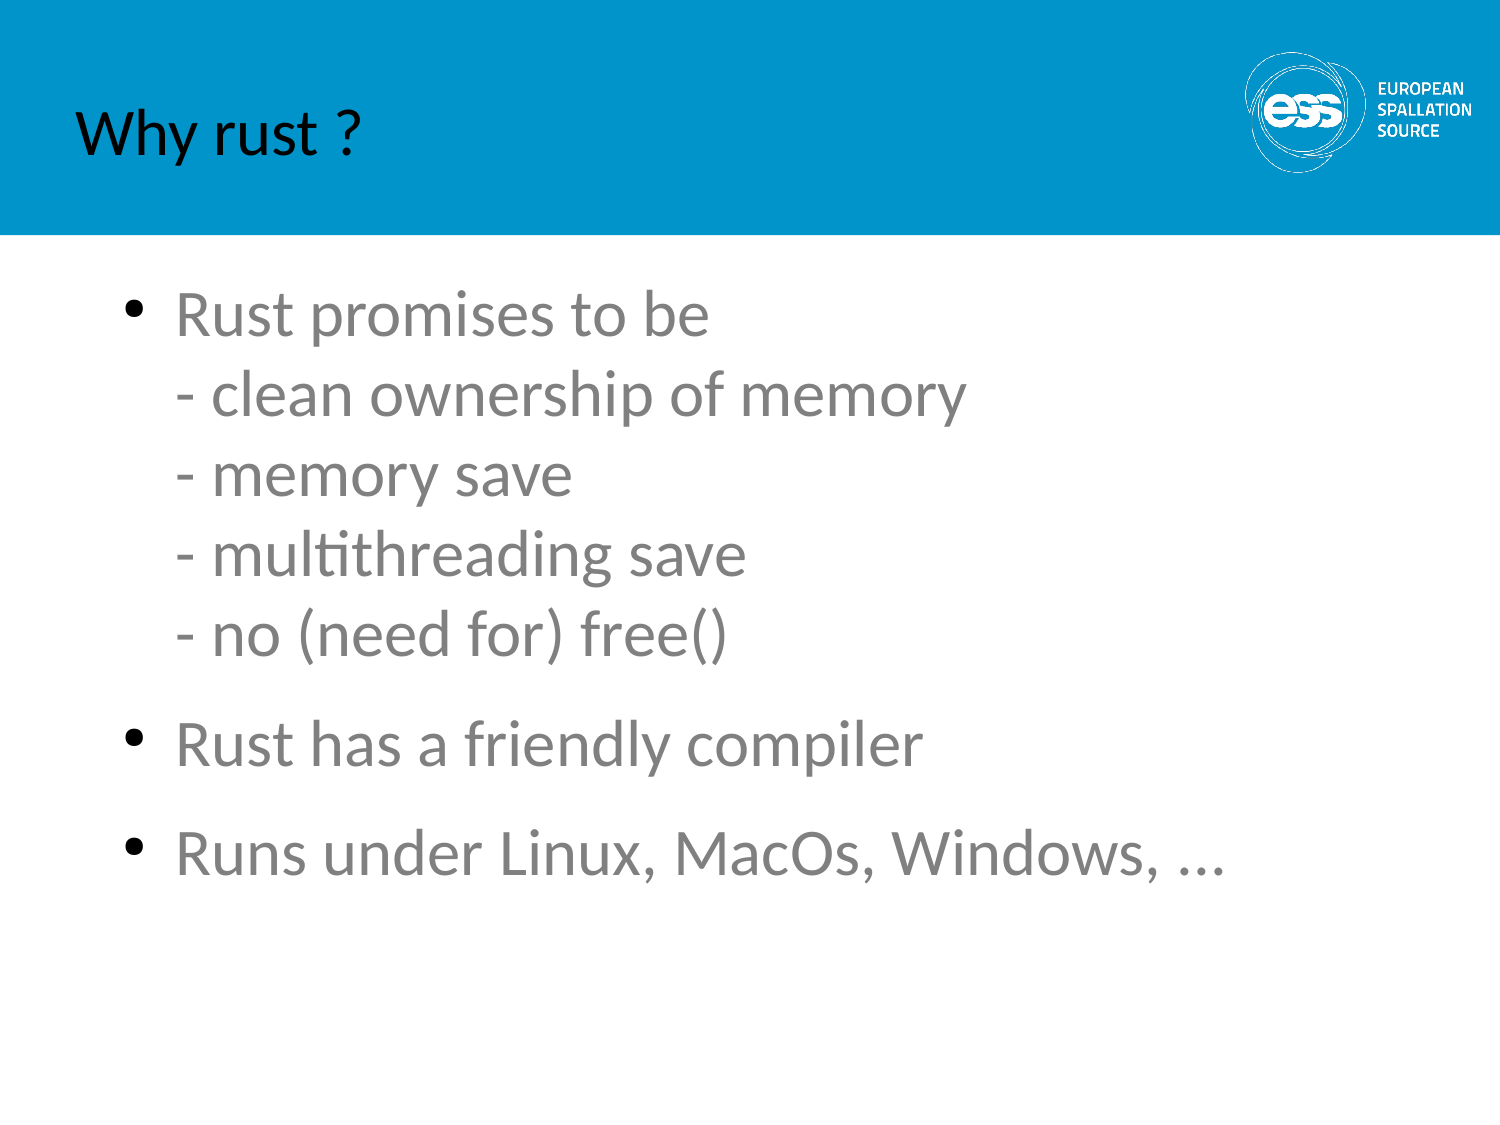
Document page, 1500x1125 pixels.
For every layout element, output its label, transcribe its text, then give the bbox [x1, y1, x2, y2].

picture [1443, 86, 1450, 93]
picture [1432, 125, 1438, 136]
picture [1264, 94, 1342, 127]
title Why rust ? [75, 45, 1247, 233]
picture [1422, 125, 1428, 134]
picture [1379, 83, 1385, 94]
picture [1418, 104, 1423, 115]
list Rust promises to be - clean ownership of memory - memory save - multithreading save - no (need for) free() Rust has a friendly compiler Runs under Linux, MacOs, Windows, ... [90, 262, 1441, 1005]
picture [1400, 83, 1407, 94]
picture [1389, 104, 1393, 115]
picture [1398, 109, 1406, 115]
picture [1423, 83, 1430, 94]
picture [1454, 83, 1458, 94]
picture [1436, 104, 1444, 115]
picture [1409, 104, 1415, 115]
